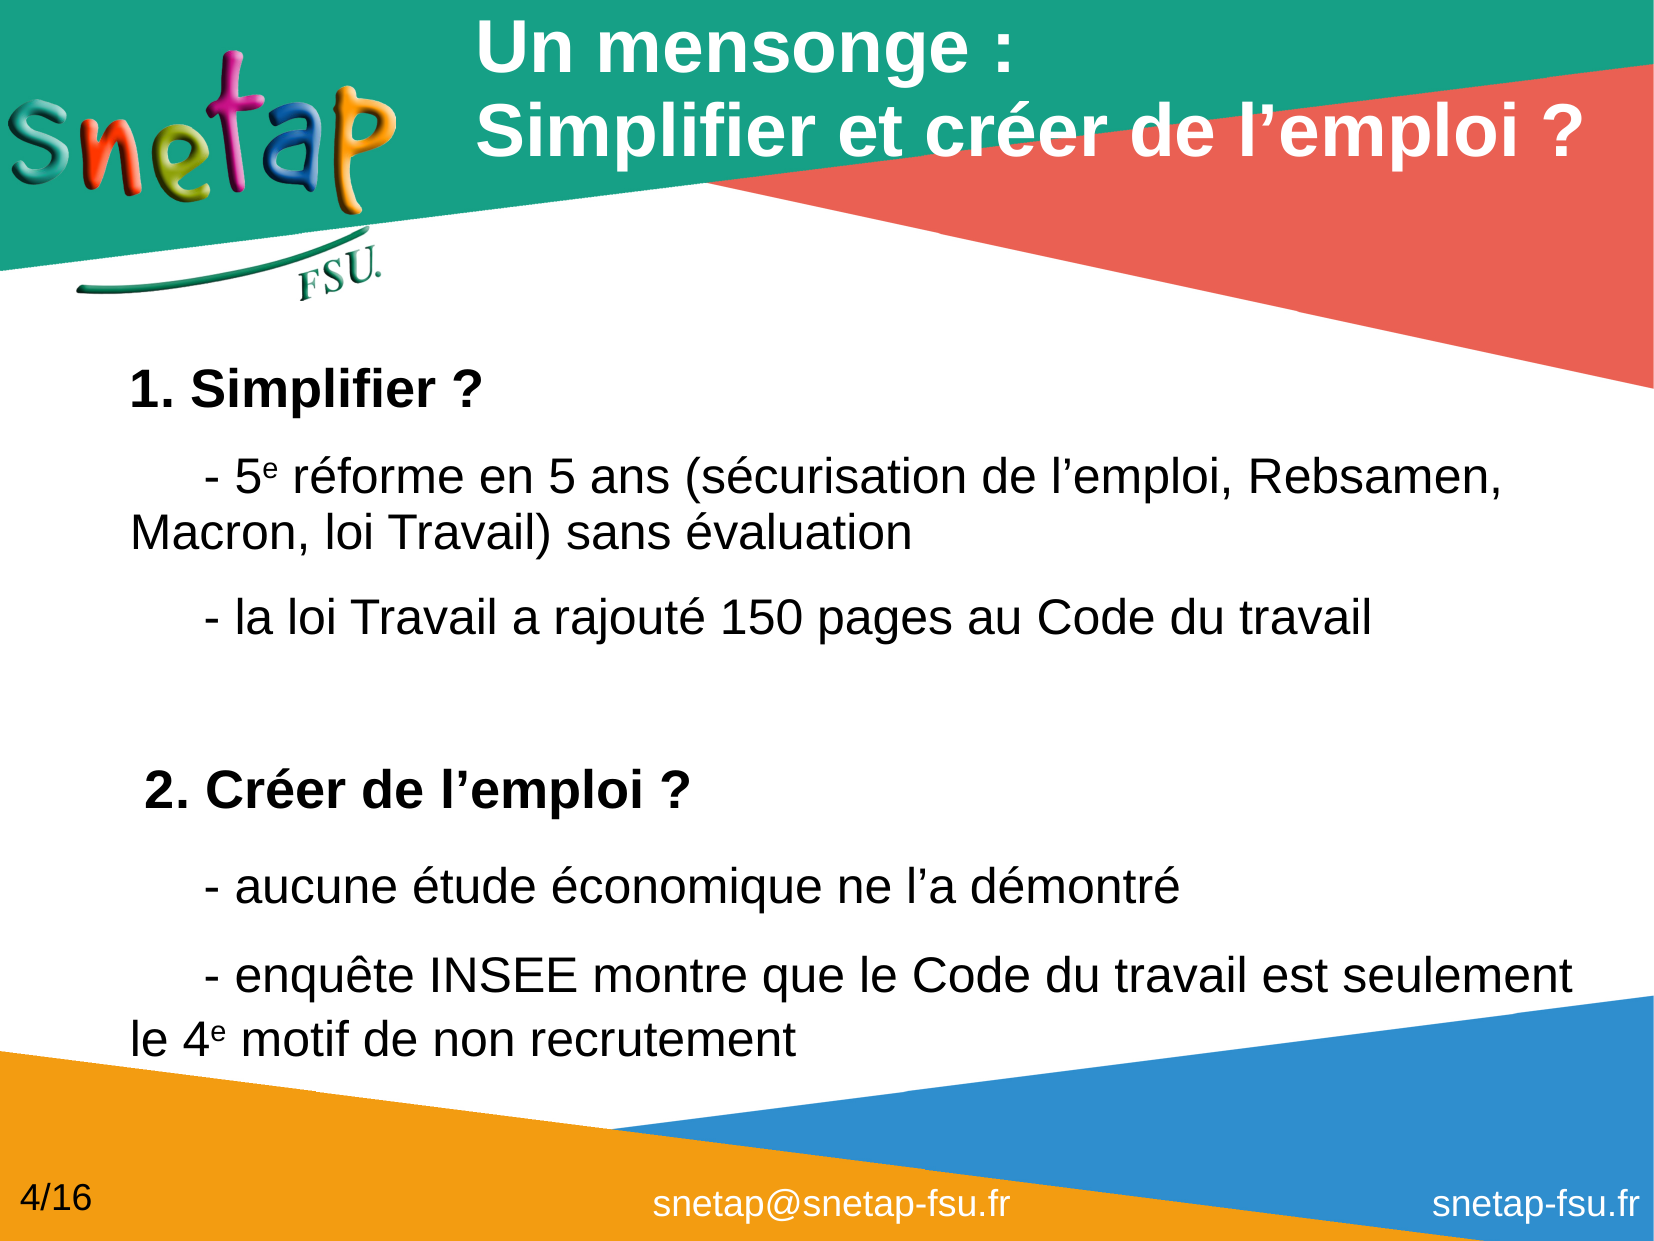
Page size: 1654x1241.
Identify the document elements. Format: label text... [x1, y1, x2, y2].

list 1. Simplifier ? - 5e réforme en 5 ans (sécurisation de l’emploi, Rebsamen, Macron, loi Travail) sans évaluation - la loi Travail a rajouté 150 pages au Code du travail 2. Créer de l’emploi ? - aucune étude économique ne l’a démontré - enquête INSEE montre que le Code du travail est seulement le 4e motif de non recrutement [129, 260, 1619, 1164]
text_box Un mensonge : Simplifier et créer de l’emploi ? [460, 0, 1654, 237]
picture [0, 0, 1654, 1241]
